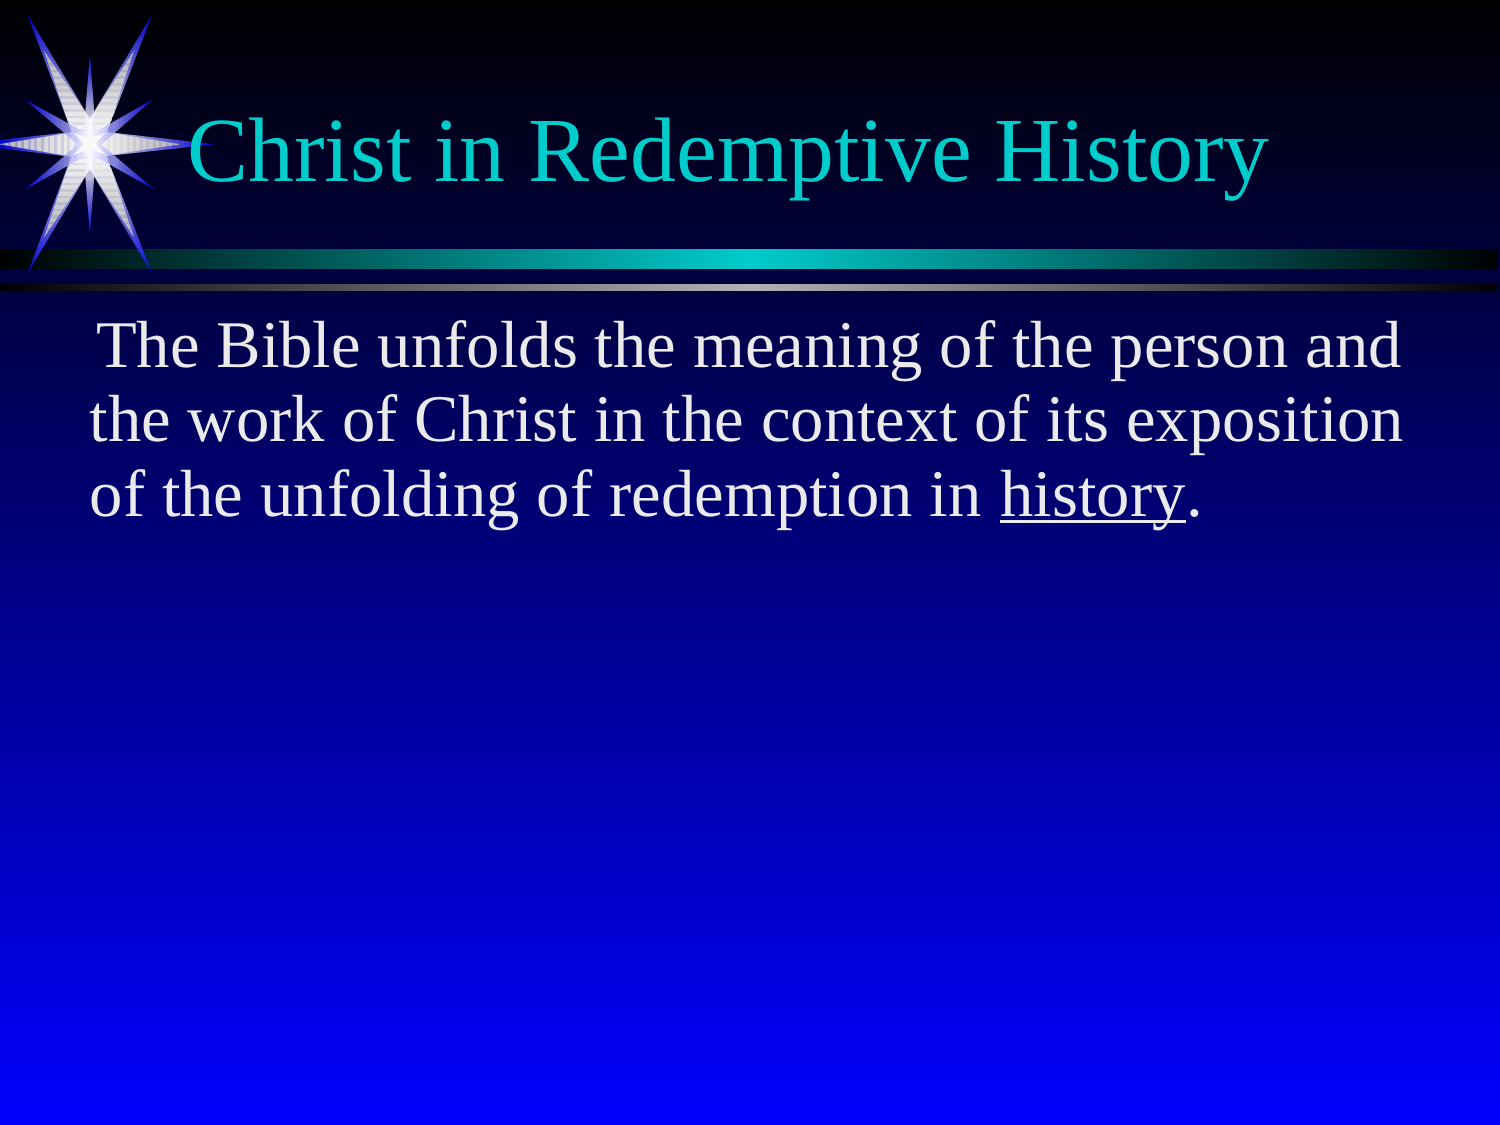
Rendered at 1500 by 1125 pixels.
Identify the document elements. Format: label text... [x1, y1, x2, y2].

text_box The Bible unfolds the meaning of the person and the work of Christ in the context of its exposition of the unfolding of redemption in history. [75, 301, 1426, 909]
title Christ in Redemptive History [187, 56, 1463, 244]
